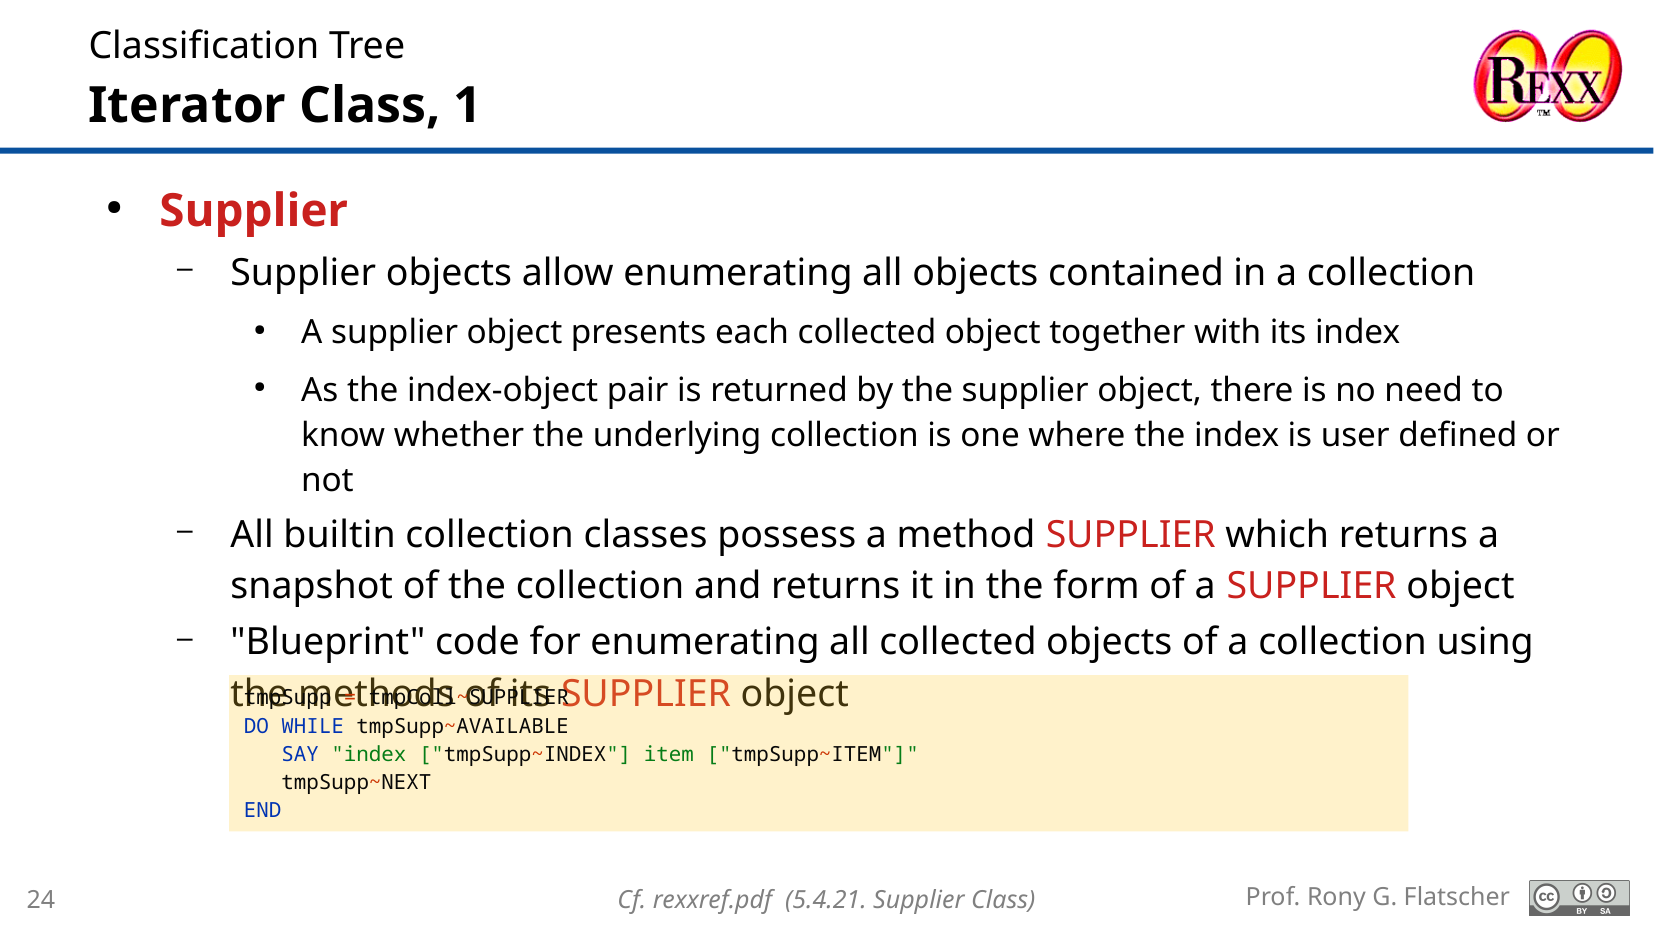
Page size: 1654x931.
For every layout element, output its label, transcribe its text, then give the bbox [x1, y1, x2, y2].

list Supplier Supplier objects allow enumerating all objects contained in a collection A supplier object presents each collected object together with its index As the index-object pair is returned by the supplier object, there is no need to know whether the underlying collection is one where the index is user defined or not All builtin collection classes possess a method SUPPLIER which returns a snapshot of the collection and returns it in the form of a SUPPLIER object "Blueprint" code for enumerating all collected objects of a collection using the methods of its SUPPLIER object [88, 177, 1577, 857]
title Classification Tree [29, 0, 1654, 59]
text_box tmpSupp = tmpColl~SUPPLIER DO WHILE tmpSupp~AVAILABLE SAY "index ["tmpSupp~INDEX"] item ["tmpSupp~ITEM"]" tmpSupp~NEXT END [229, 675, 1409, 825]
text_box Cf. rexxref.pdf (5.4.21. Supplier Class) [0, 874, 1654, 922]
title Iterator Class, 1 [29, 59, 1654, 148]
